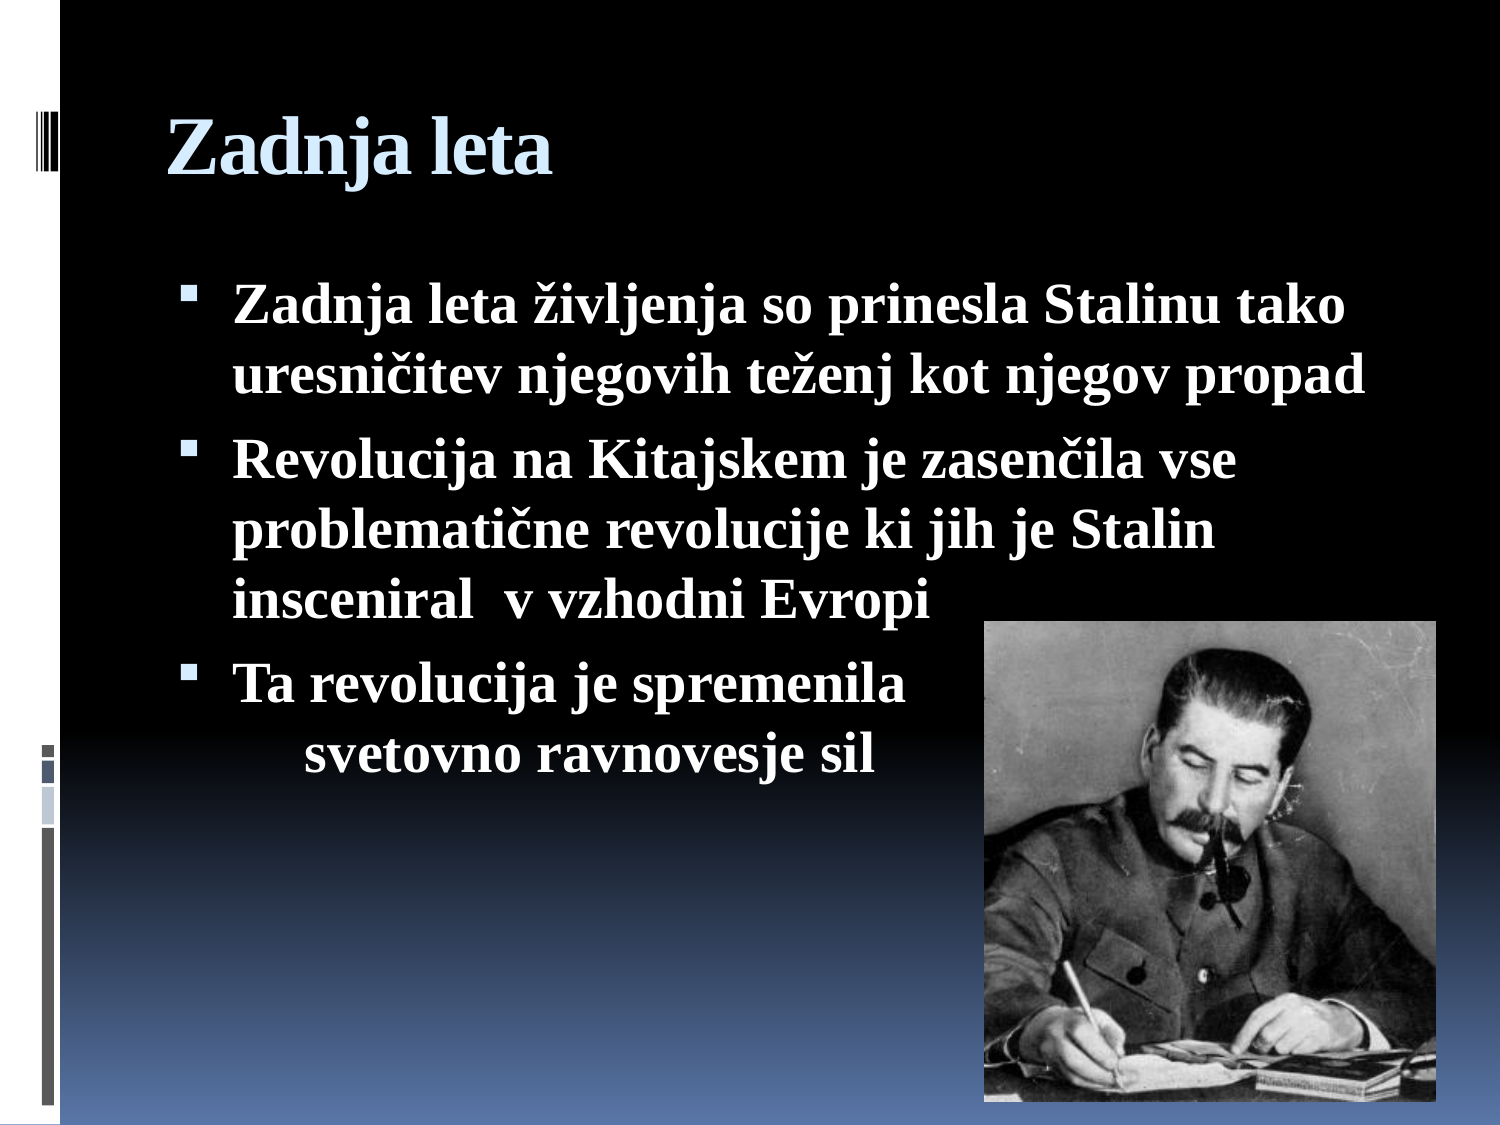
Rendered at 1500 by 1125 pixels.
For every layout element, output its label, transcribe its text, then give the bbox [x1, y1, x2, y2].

title Zadnja leta [150, 84, 1425, 235]
picture [984, 621, 1436, 1102]
list Zadnja leta življenja so prinesla Stalinu tako uresničitev njegovih teženj kot njegov propad Revolucija na Kitajskem je zasenčila vse problematične revolucije ki jih je Stalin insceniral v vzhodni Evropi Ta revolucija je spremenila svetovno ravnovesje sil [150, 257, 1442, 1043]
